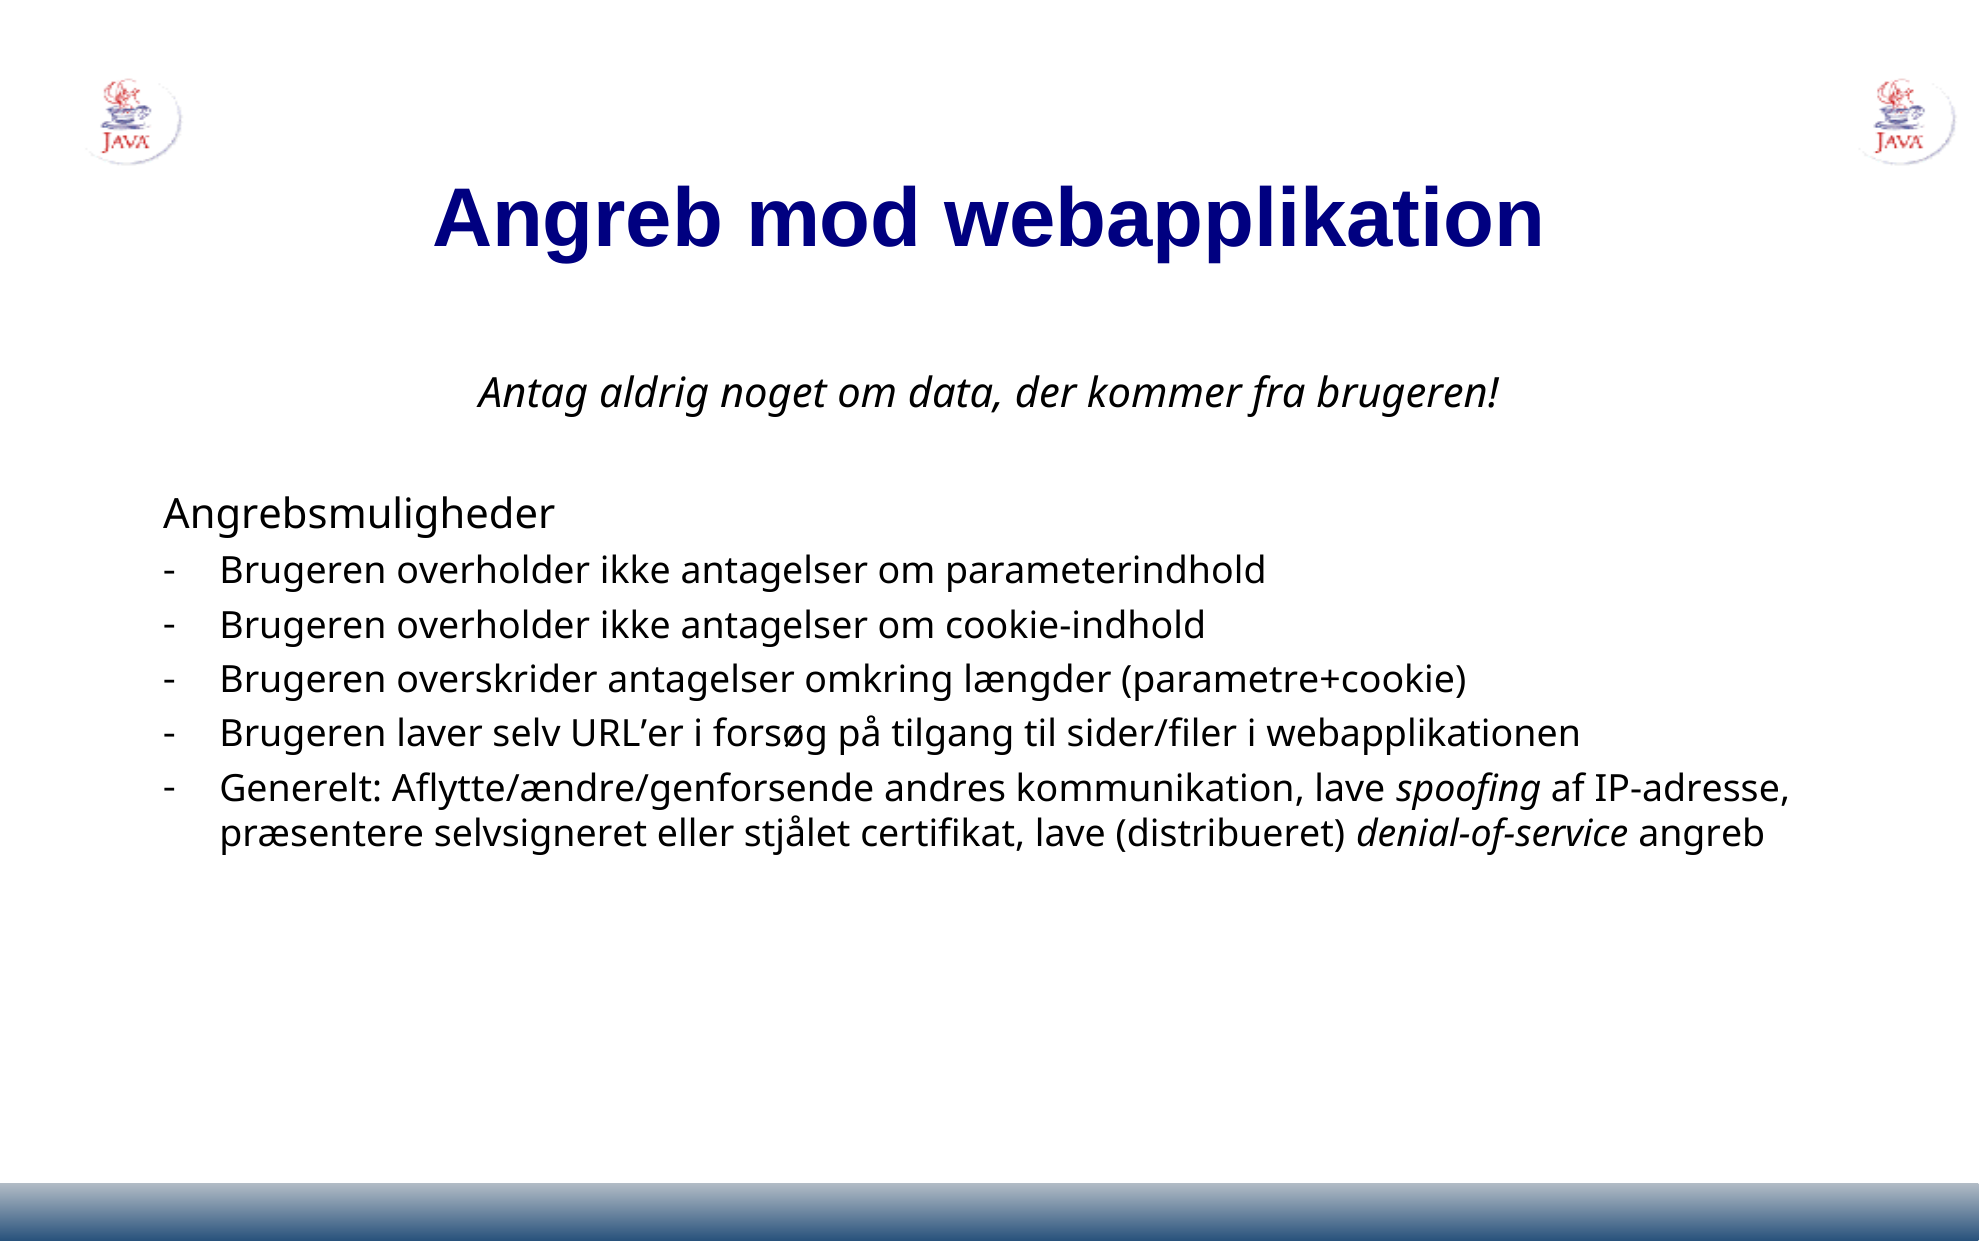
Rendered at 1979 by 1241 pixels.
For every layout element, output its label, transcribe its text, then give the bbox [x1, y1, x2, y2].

picture [69, 71, 187, 169]
title Angreb mod webapplikation [148, 110, 1830, 317]
list Antag aldrig noget om data, der kommer fra brugeren! Angrebsmuligheder Brugeren overholder ikke antagelser om parameterindhold Brugeren overholder ikke antagelser om cookie-indhold Brugeren overskrider antagelser omkring længder (parametre+cookie) Brugeren laver selv URL’er i forsøg på tilgang til sider/filer i webapplikationen Generelt: Aflytte/ændre/genforsende andres kommunikation, lave spoofing af IP-adresse, præsentere selvsigneret eller stjålet certifikat, lave (distribueret) denial-of-service angreb [148, 358, 1830, 1103]
picture [1842, 71, 1961, 169]
